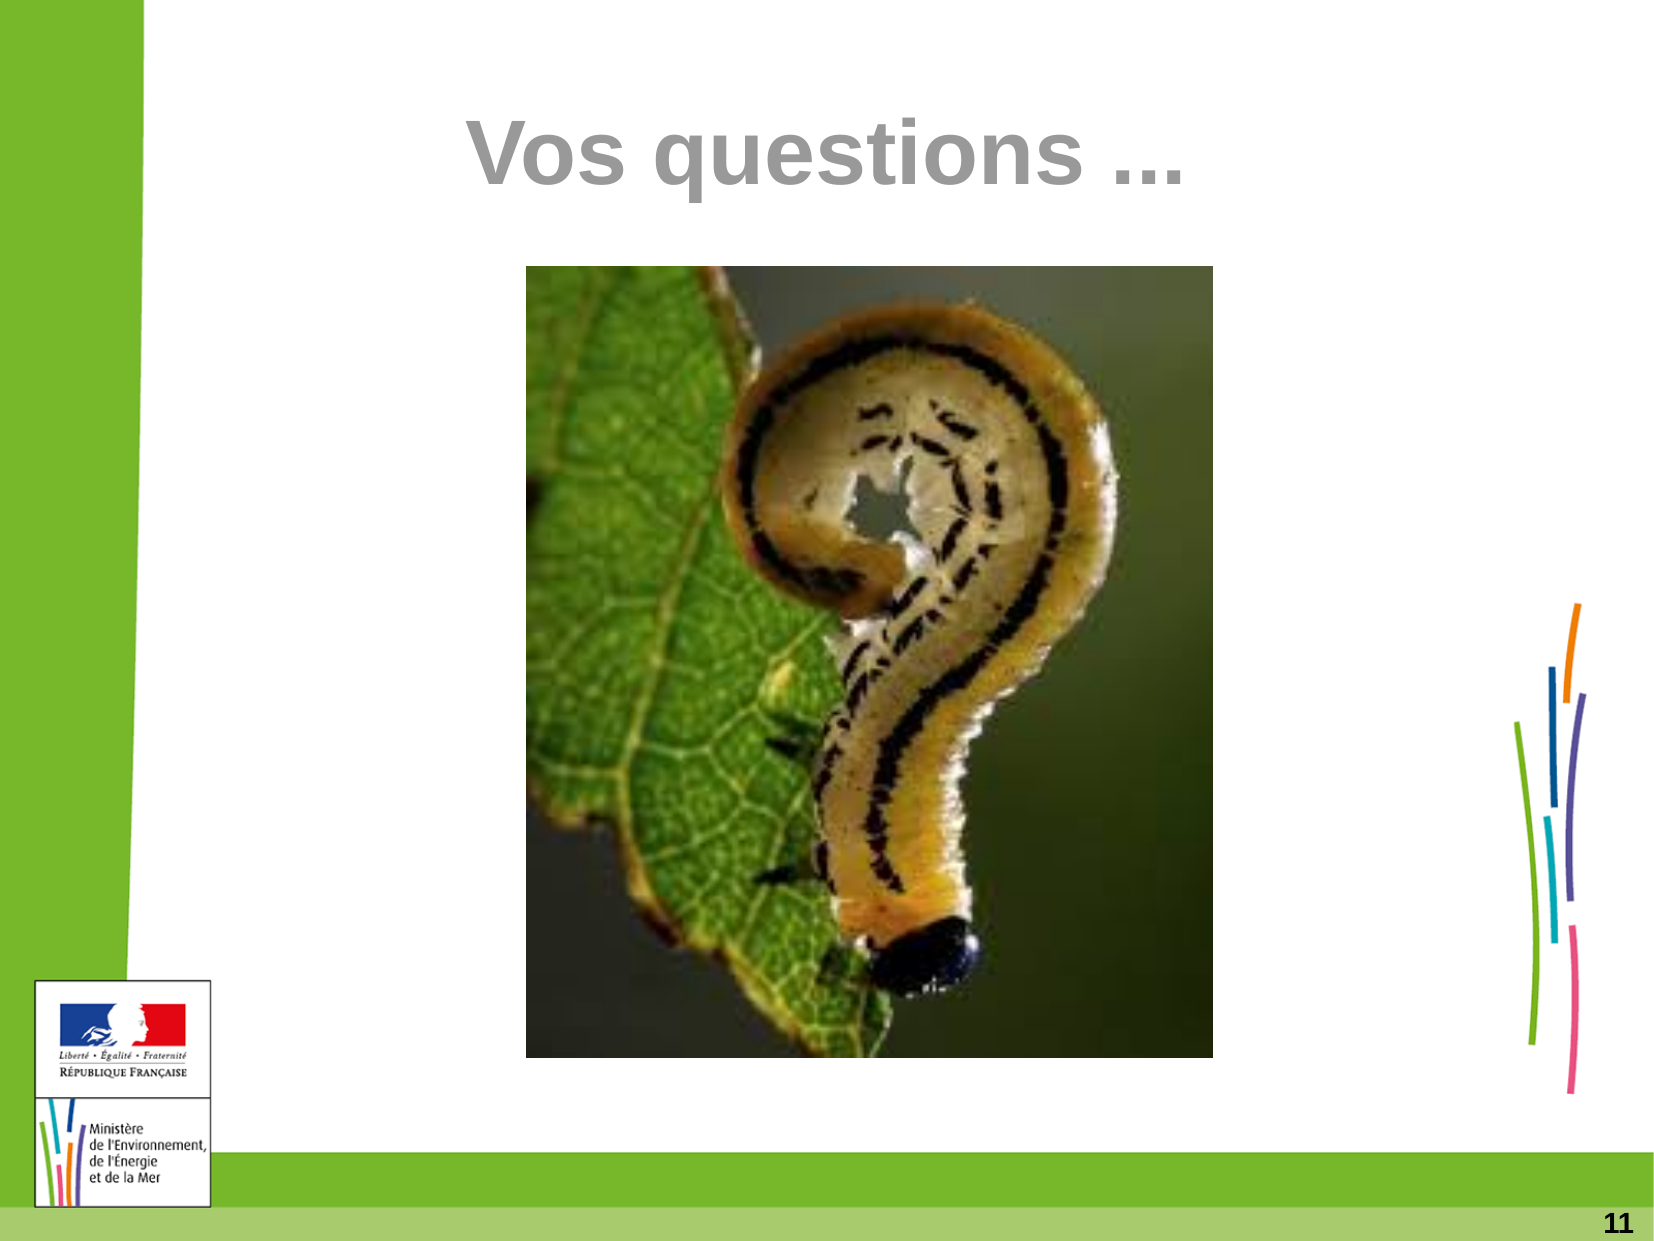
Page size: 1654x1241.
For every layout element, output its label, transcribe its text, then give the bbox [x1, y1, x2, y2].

picture [0, 0, 1654, 1241]
title Vos questions ... [82, 49, 1571, 257]
